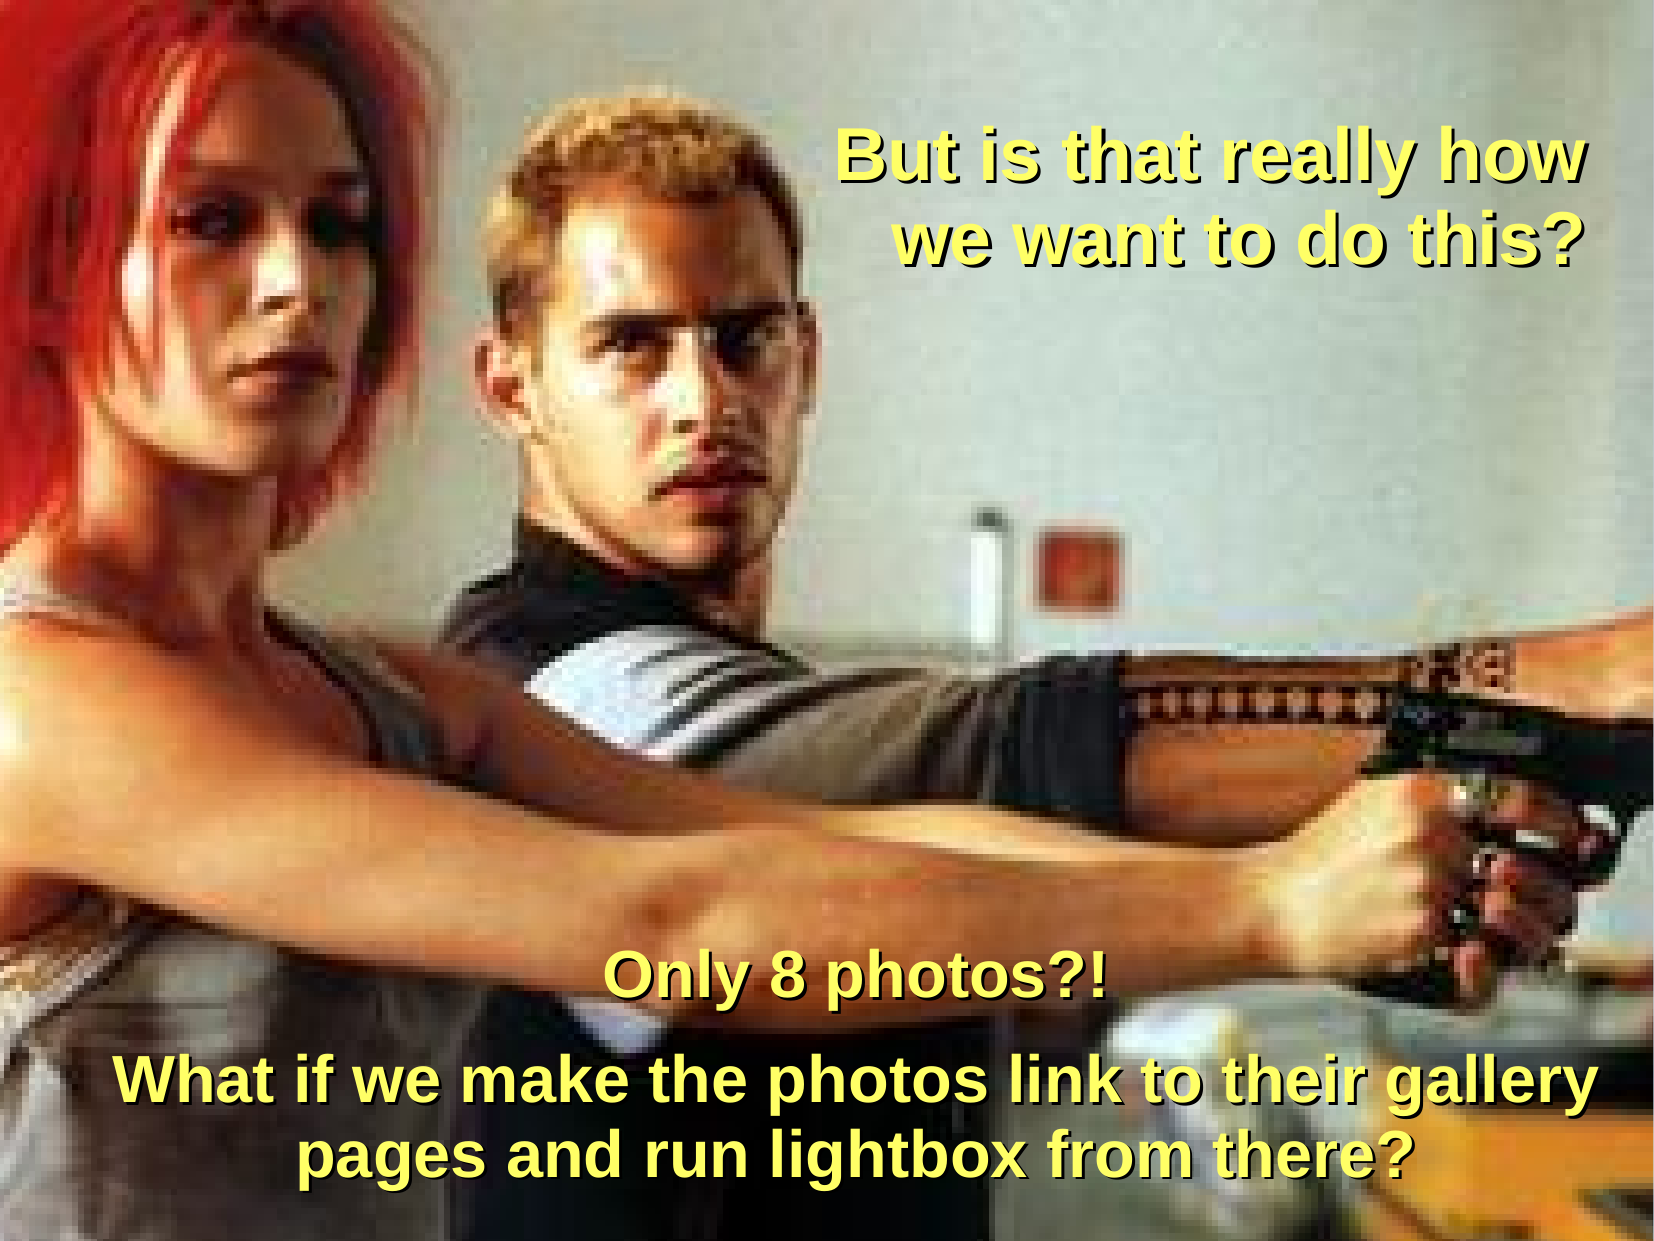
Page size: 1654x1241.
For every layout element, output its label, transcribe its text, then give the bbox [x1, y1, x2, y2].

title But is that really how we want to do this? [760, 55, 1587, 338]
list Only 8 photos?! What if we make the photos link to their gallery pages and run lightbox from there? [106, 937, 1607, 1241]
picture [0, 0, 1654, 1241]
